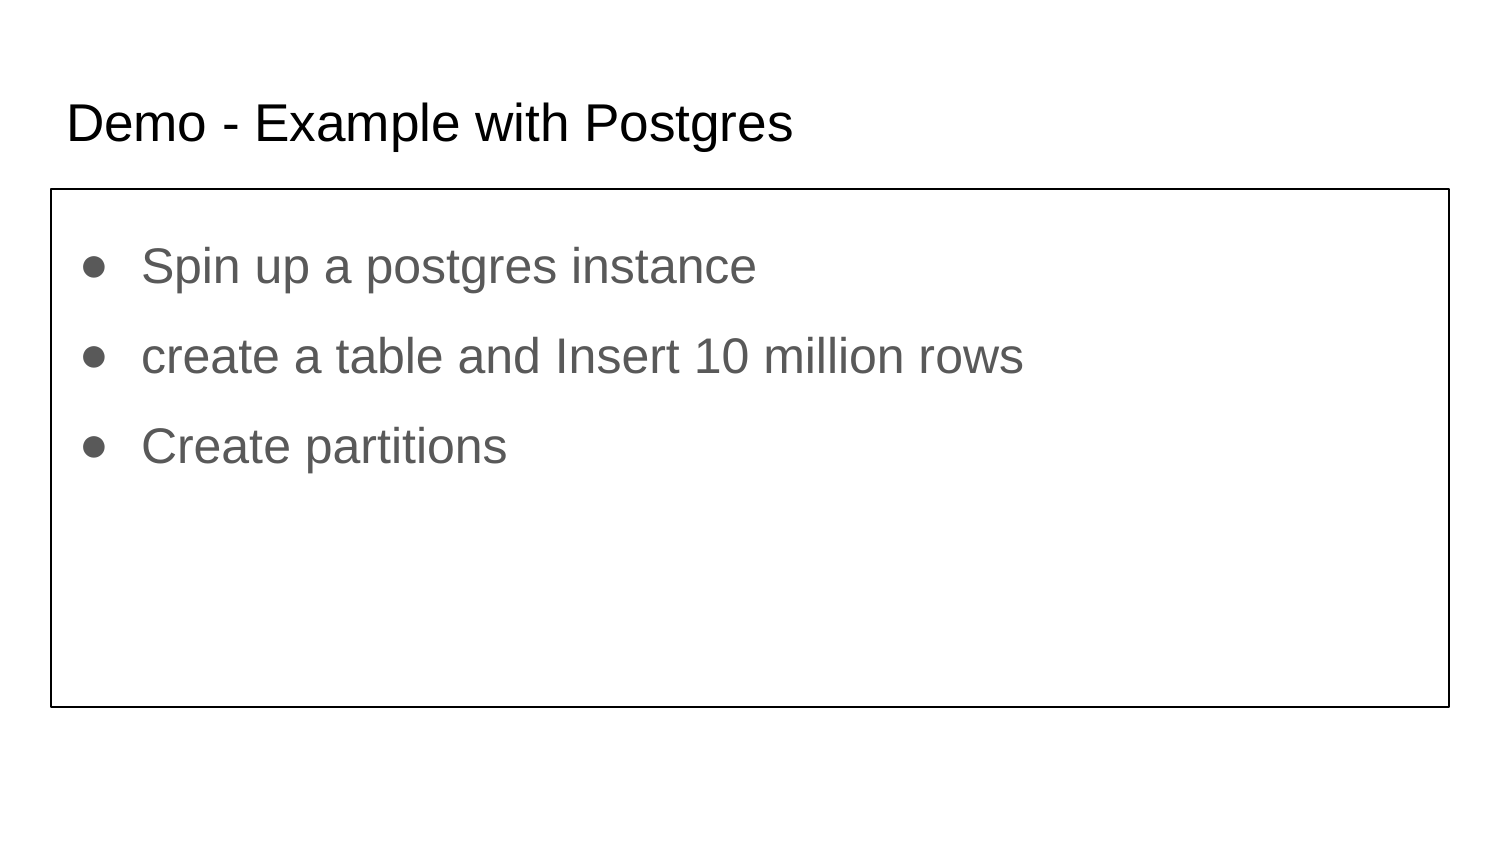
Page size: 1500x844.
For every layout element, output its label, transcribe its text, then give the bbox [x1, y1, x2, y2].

title Demo - Example with Postgres [51, 72, 1449, 167]
list Spin up a postgres instance create a table and Insert 10 million rows Create partitions [51, 189, 1449, 708]
